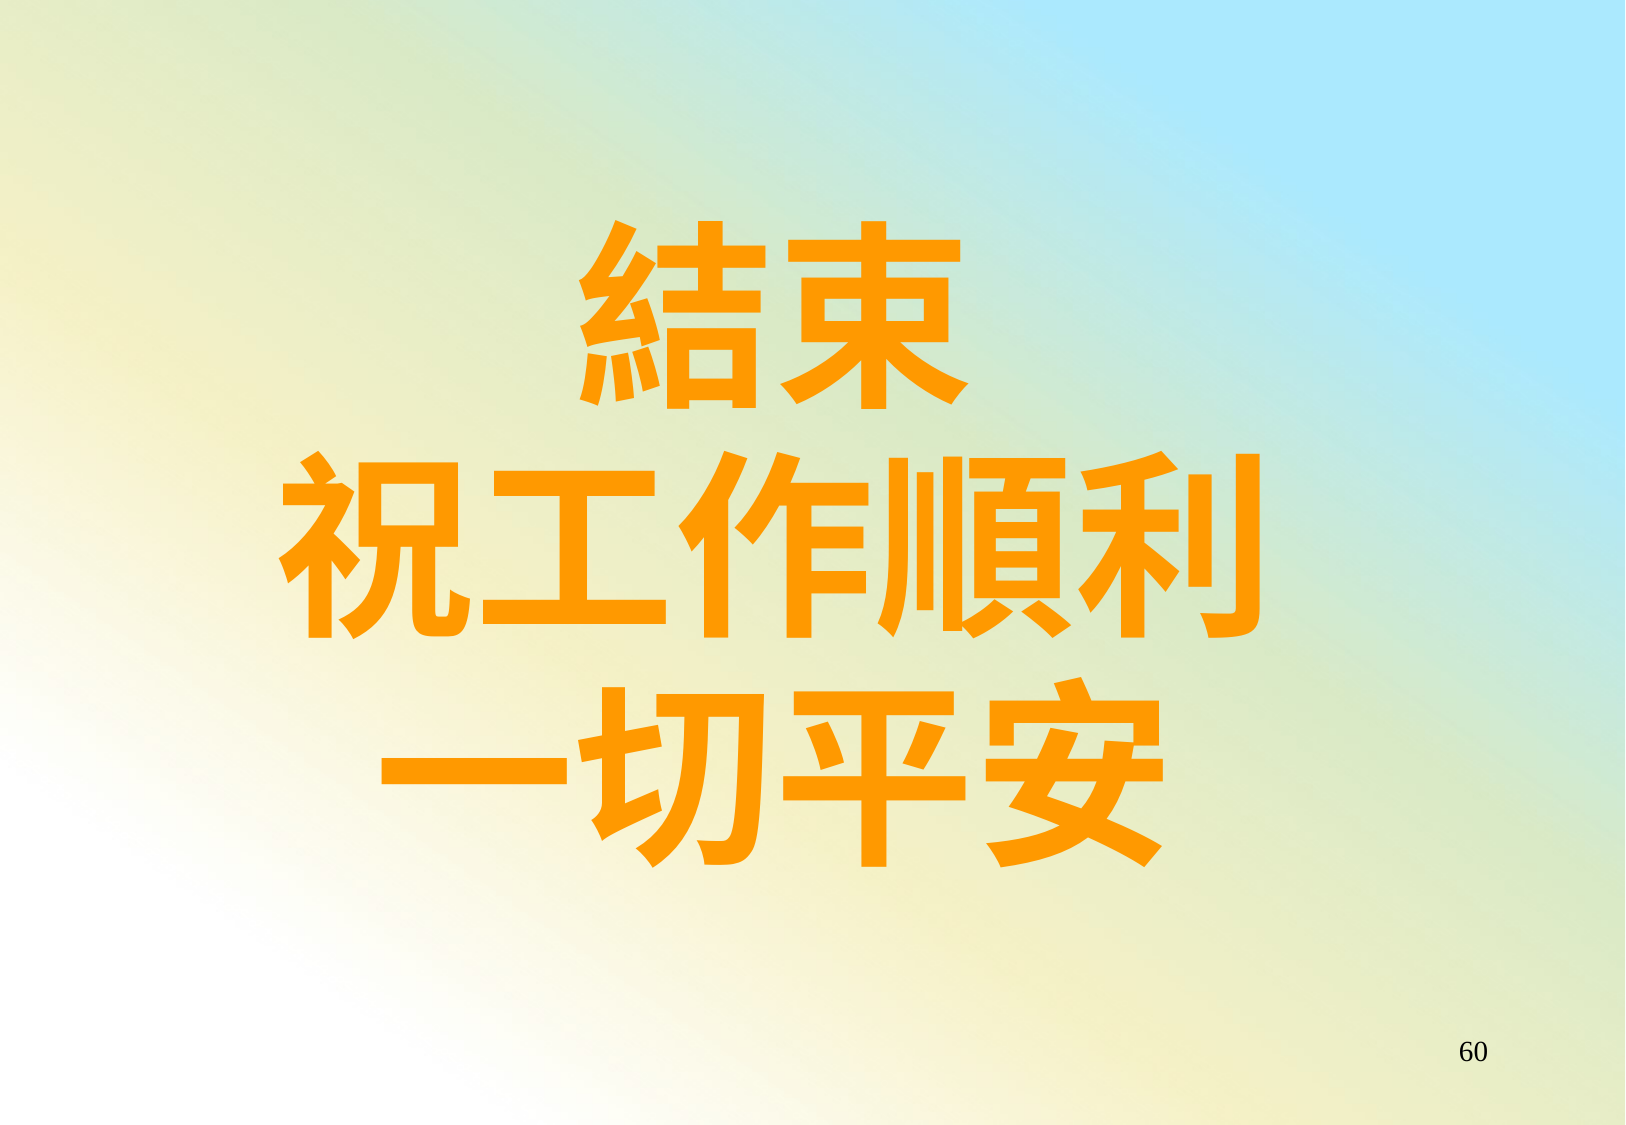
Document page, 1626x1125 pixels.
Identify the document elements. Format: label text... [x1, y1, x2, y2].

text_box <編號> [1375, 1025, 1504, 1101]
picture [0, 0, 1626, 1125]
text_box 結束 祝工作順利 一切平安 [174, 90, 1375, 1125]
